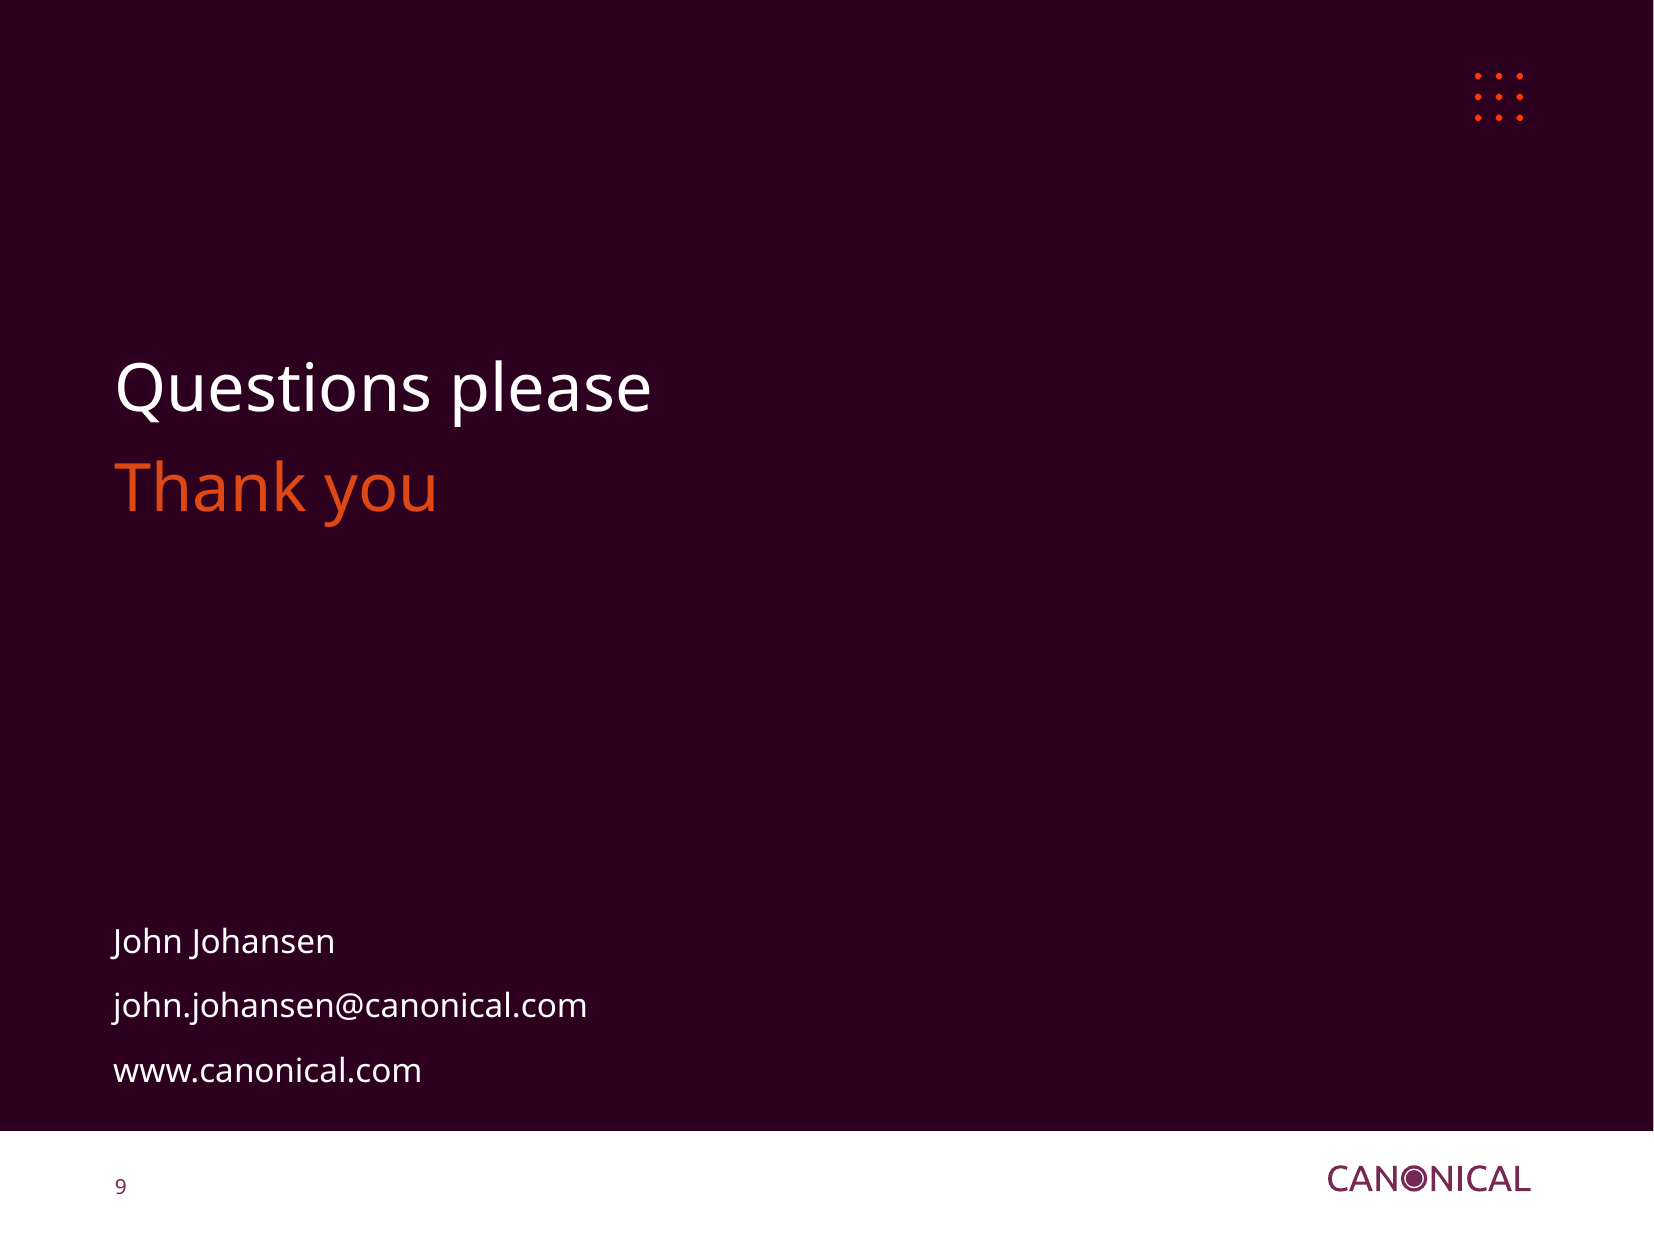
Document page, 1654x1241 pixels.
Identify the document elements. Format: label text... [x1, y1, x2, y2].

list John Johansen john.johansen@canonical.com www.canonical.com [113, 913, 817, 1241]
picture [0, 0, 1654, 1131]
title Questions please Thank you [114, 352, 863, 510]
